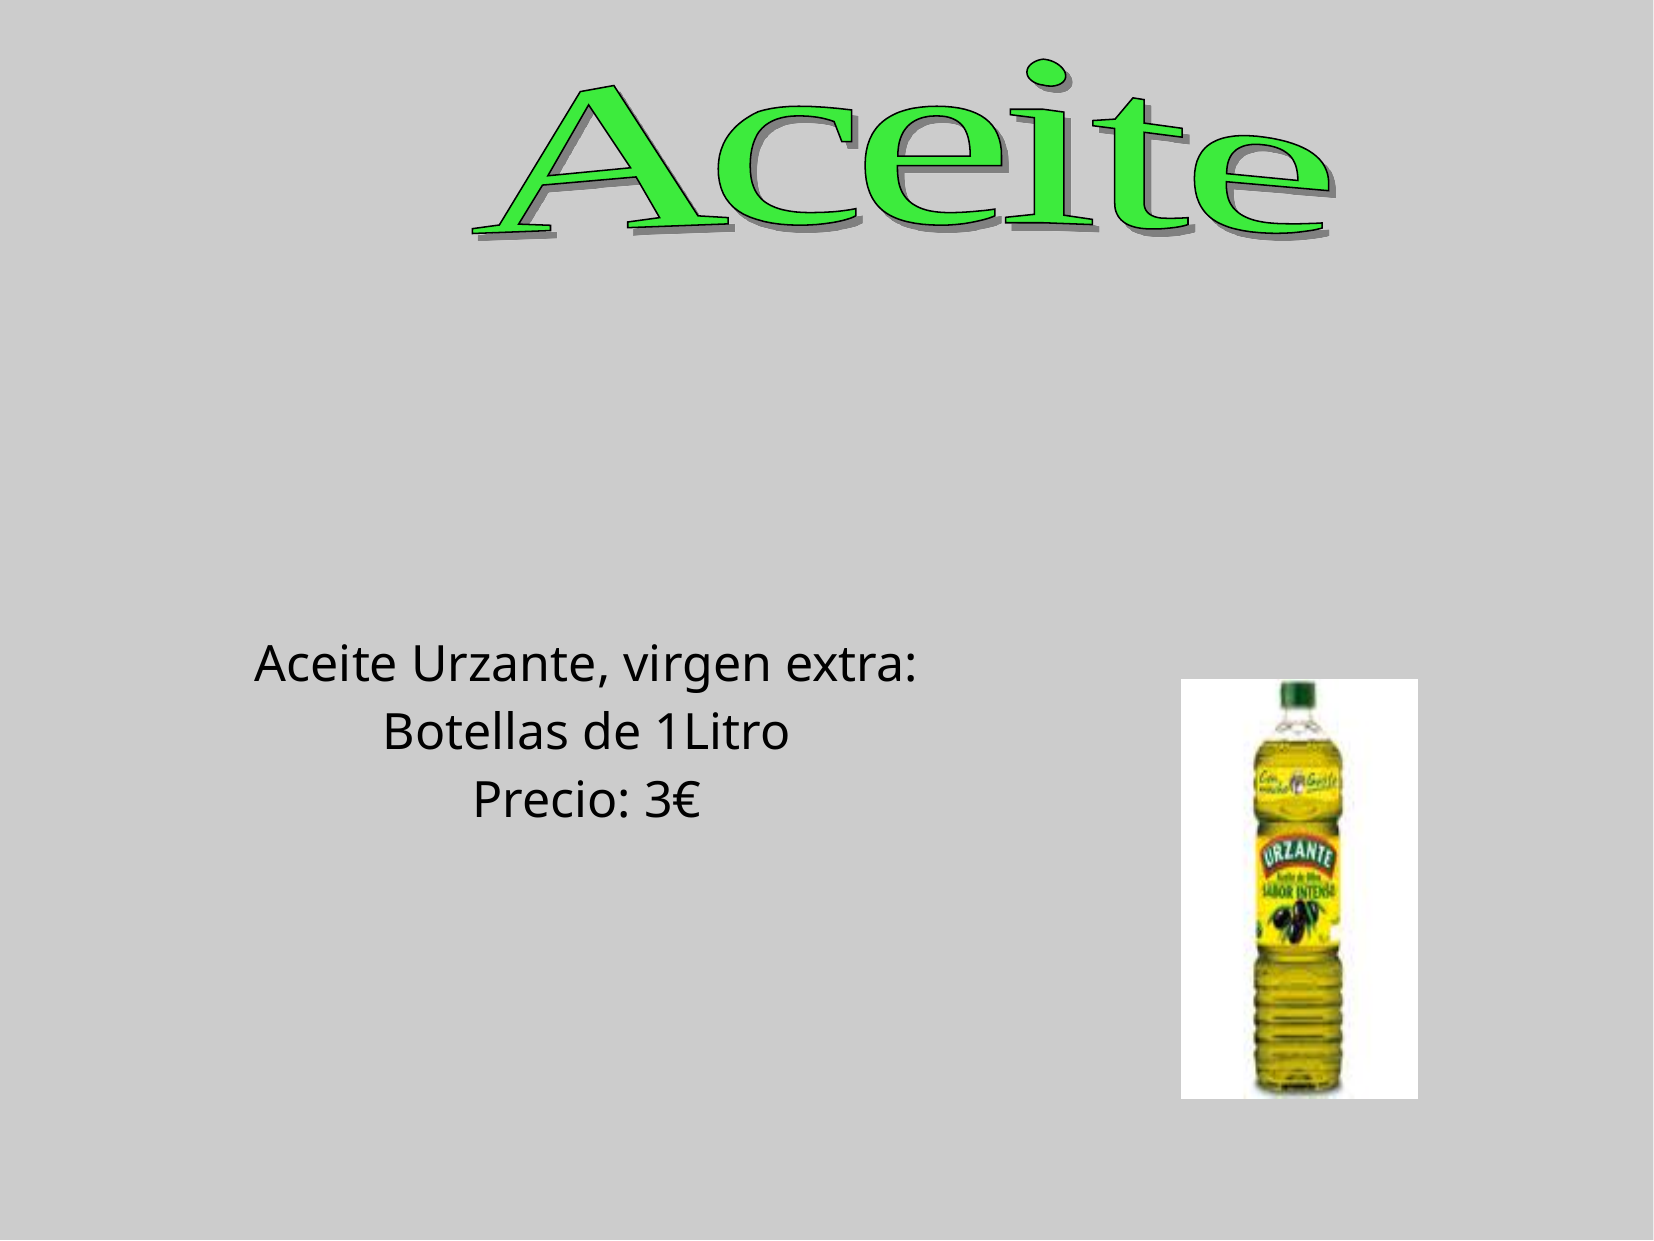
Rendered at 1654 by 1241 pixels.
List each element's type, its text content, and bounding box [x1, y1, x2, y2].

text_box Aceite [472, 85, 729, 234]
text_box Aceite [1092, 97, 1189, 229]
picture [1181, 679, 1418, 1099]
text_box Aceite [1005, 109, 1093, 225]
text_box Aceite [1194, 135, 1329, 234]
text_box Aceite [865, 106, 1002, 226]
text_box Aceite [718, 106, 856, 226]
text_box Aceite Urzante, virgen extra: Botellas de 1Litro Precio: 3€ [177, 620, 997, 847]
text_box Aceite [1026, 59, 1066, 87]
